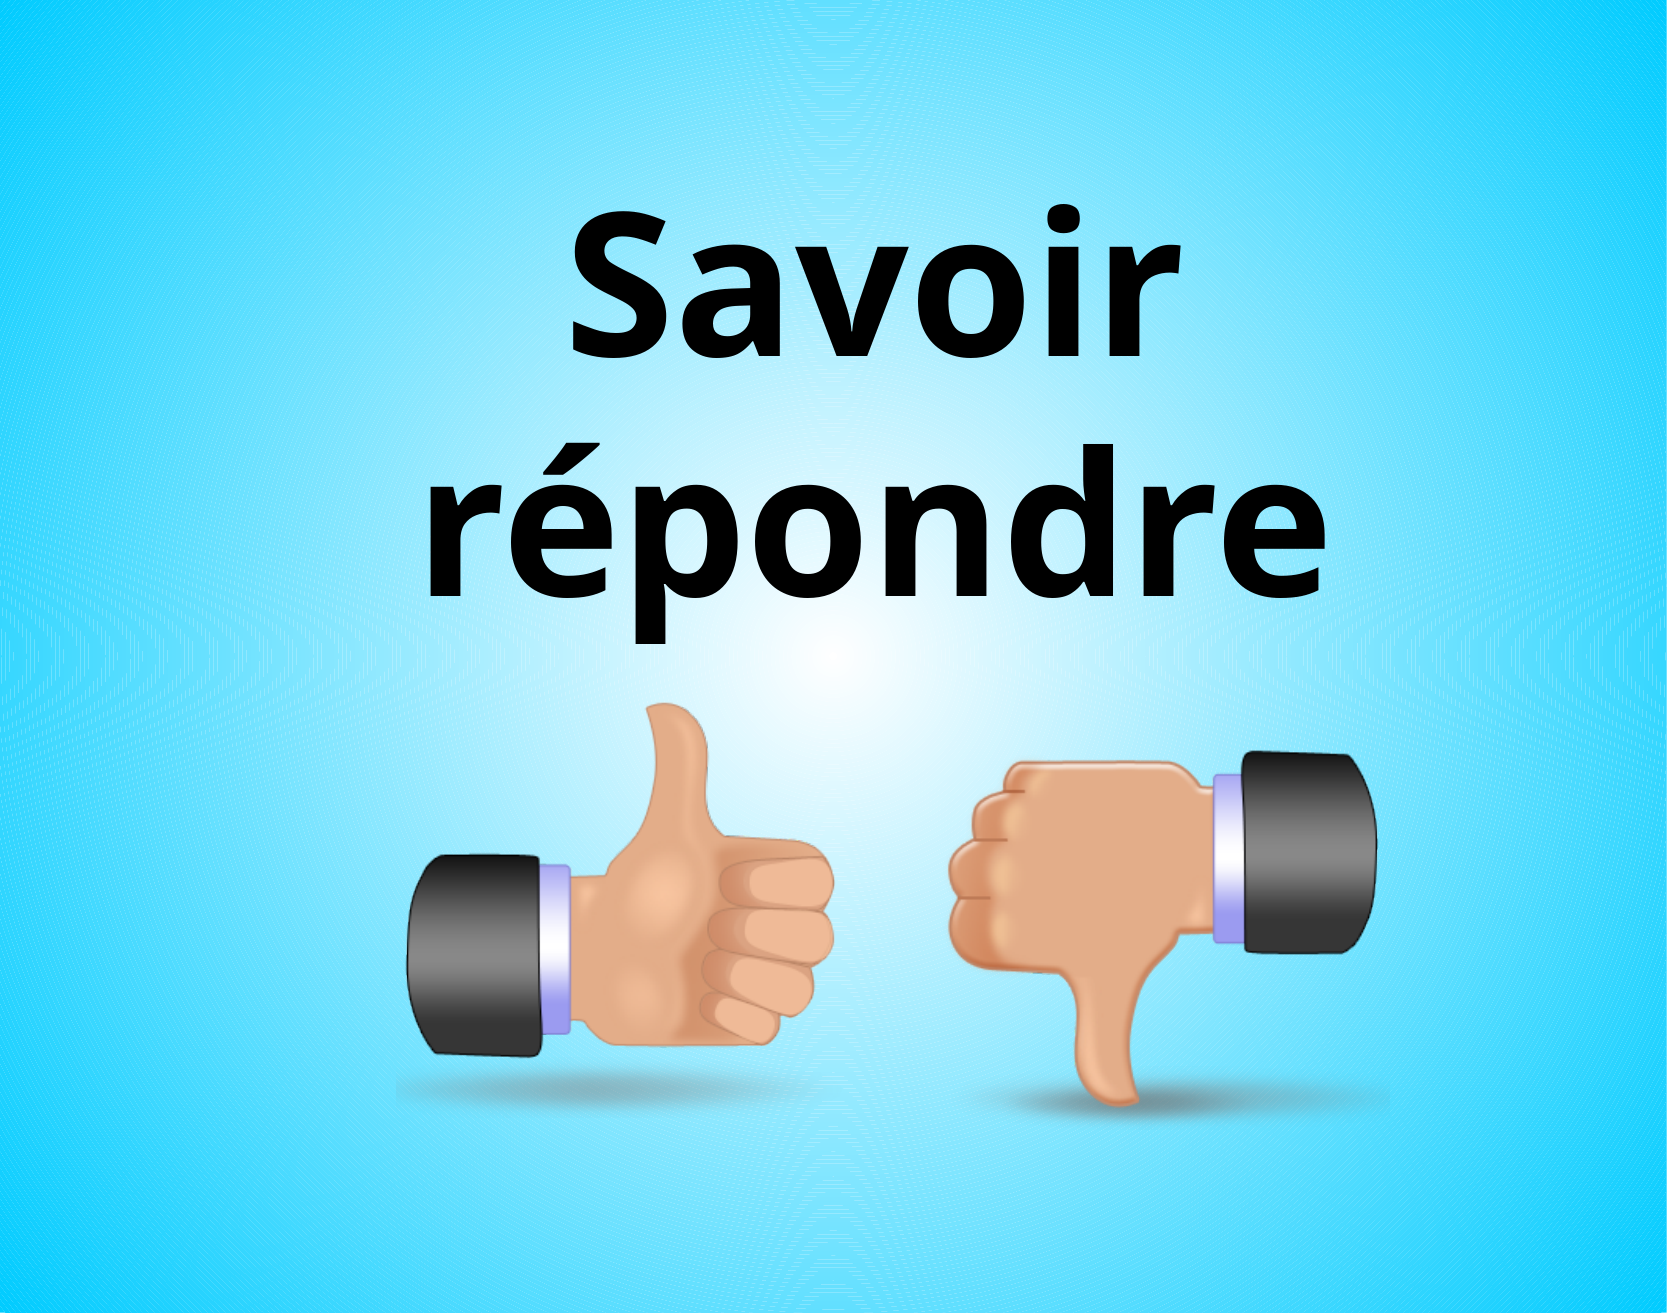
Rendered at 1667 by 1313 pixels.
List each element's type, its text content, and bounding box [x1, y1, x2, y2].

text_box Savoir répondre [136, 148, 1614, 644]
picture [396, 667, 847, 1118]
picture [939, 679, 1390, 1130]
